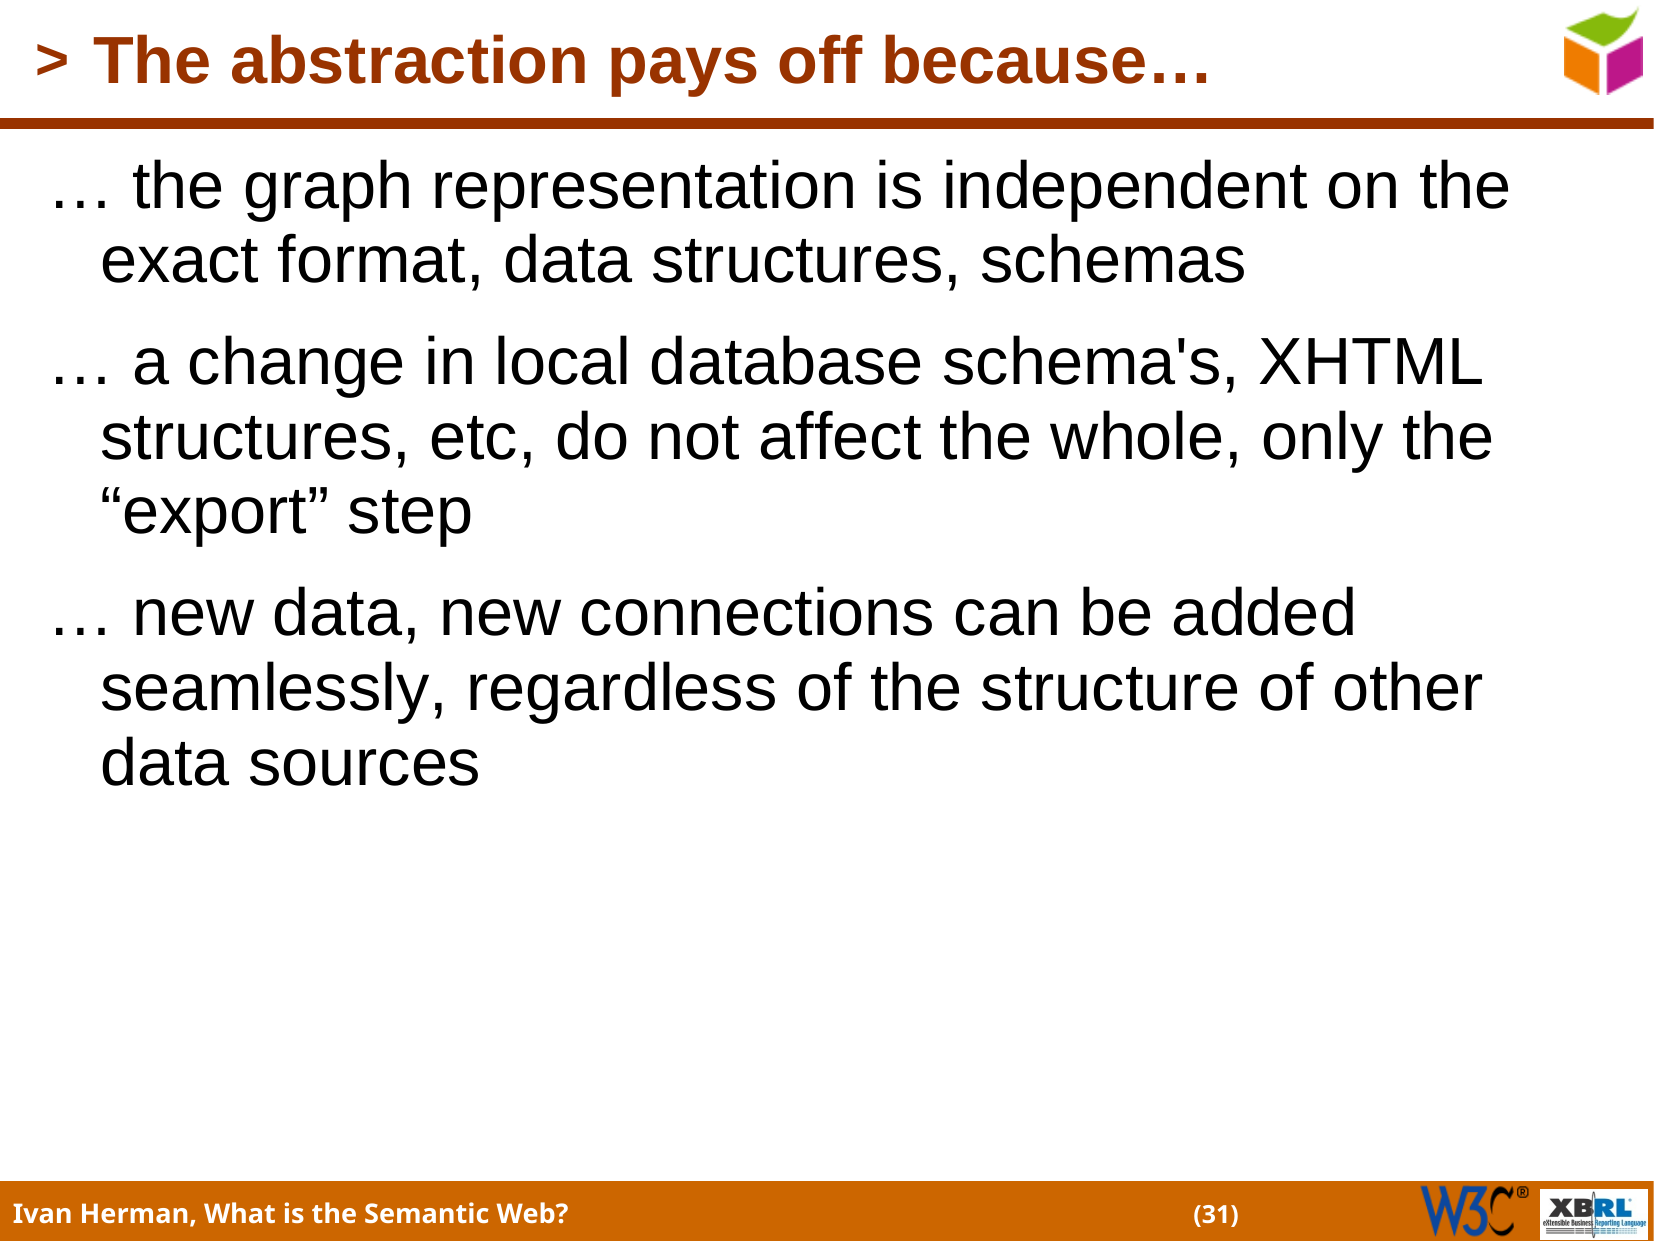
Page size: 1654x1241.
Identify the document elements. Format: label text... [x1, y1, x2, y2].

title The abstraction pays off because… [93, 0, 1493, 119]
list … the graph representation is independent on the exact format, data structures, schemas … a change in local database schema's, XHTML structures, etc, do not affect the whole, only the “export” step … new data, new connections can be added seamlessly, regardless of the structure of other data sources [29, 147, 1624, 1134]
picture [1417, 1183, 1533, 1240]
picture [1540, 1189, 1648, 1240]
picture [1564, 5, 1643, 95]
